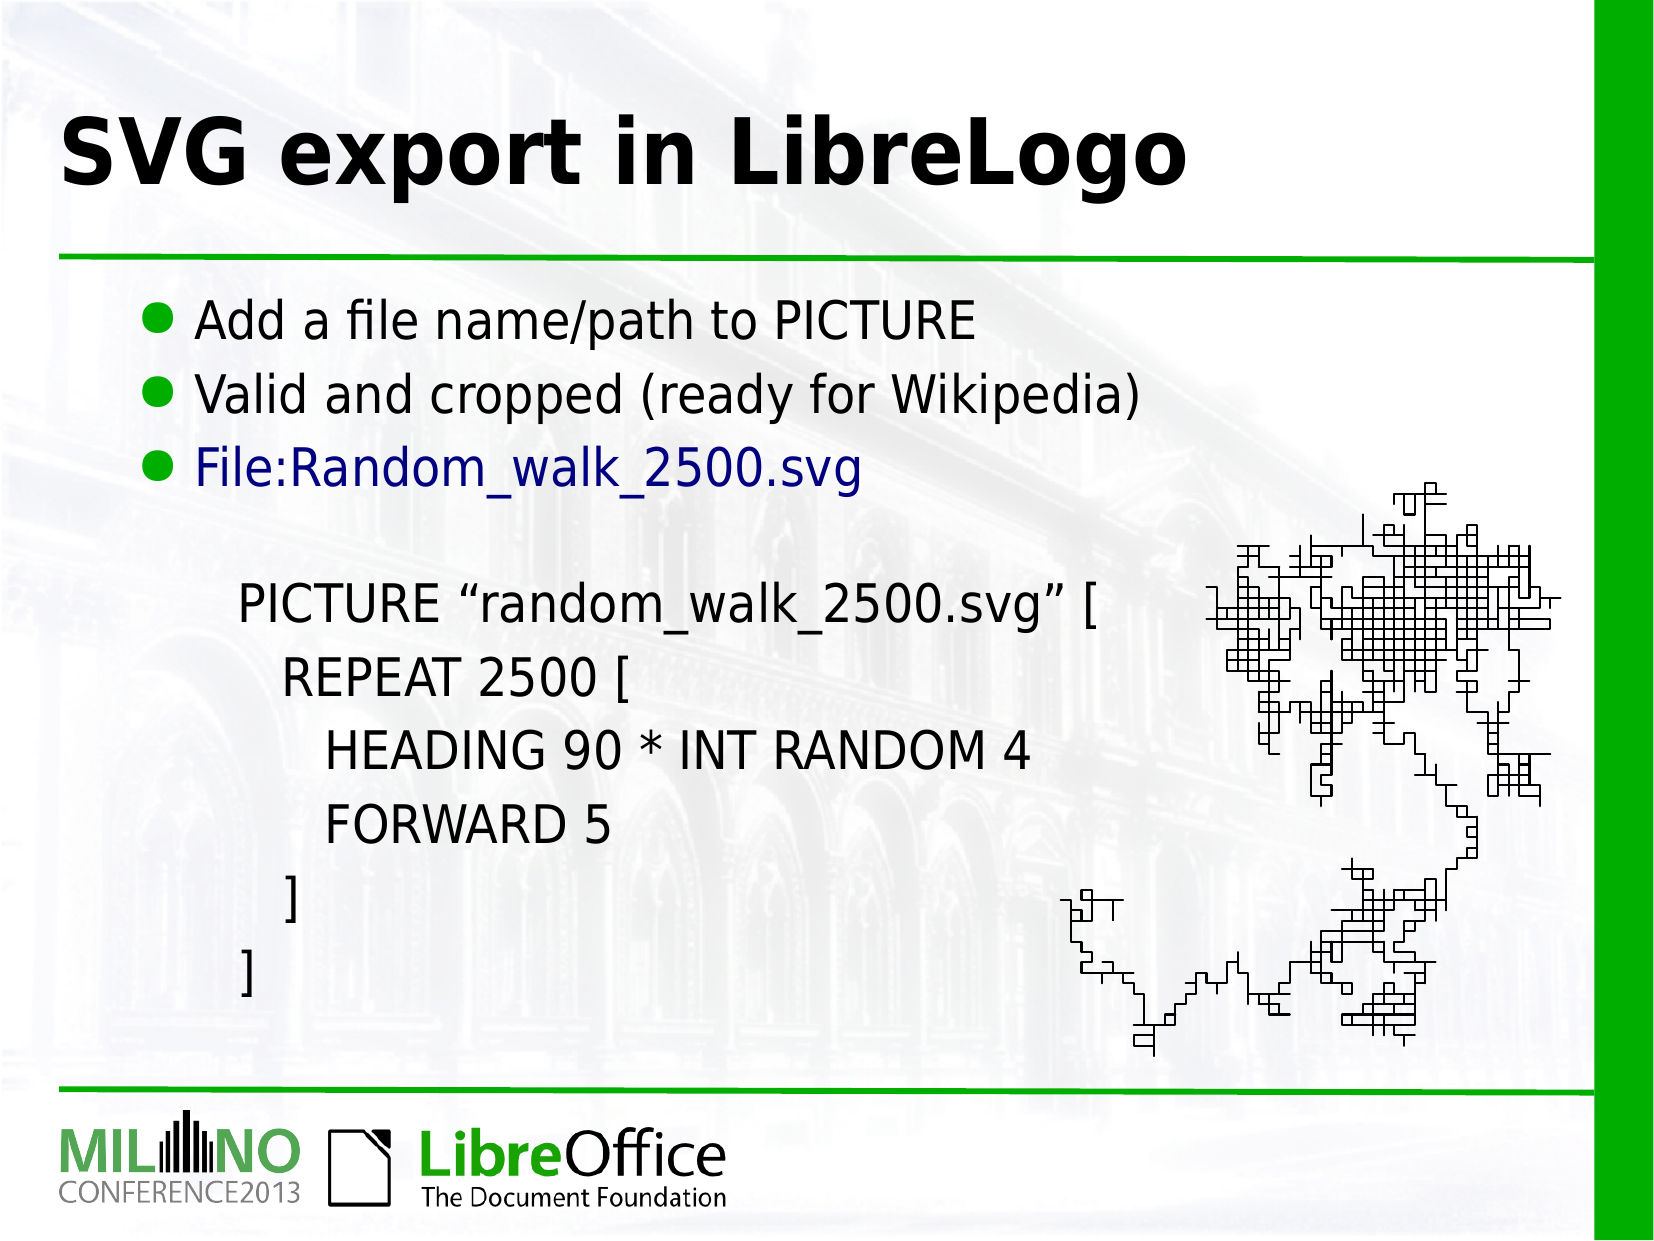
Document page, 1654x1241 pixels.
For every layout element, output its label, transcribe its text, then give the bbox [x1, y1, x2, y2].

list Add a file name/path to PICTURE Valid and cropped (ready for Wikipedia) File:Random_walk_2500.svg PICTURE “random_walk_2500.svg” [ REPEAT 2500 [ HEADING 90 * INT RANDOM 4 FORWARD 5 ] ] [35, 290, 1524, 1010]
picture [1, 0, 1594, 1241]
title SVG export in LibreLogo [59, 49, 1548, 257]
